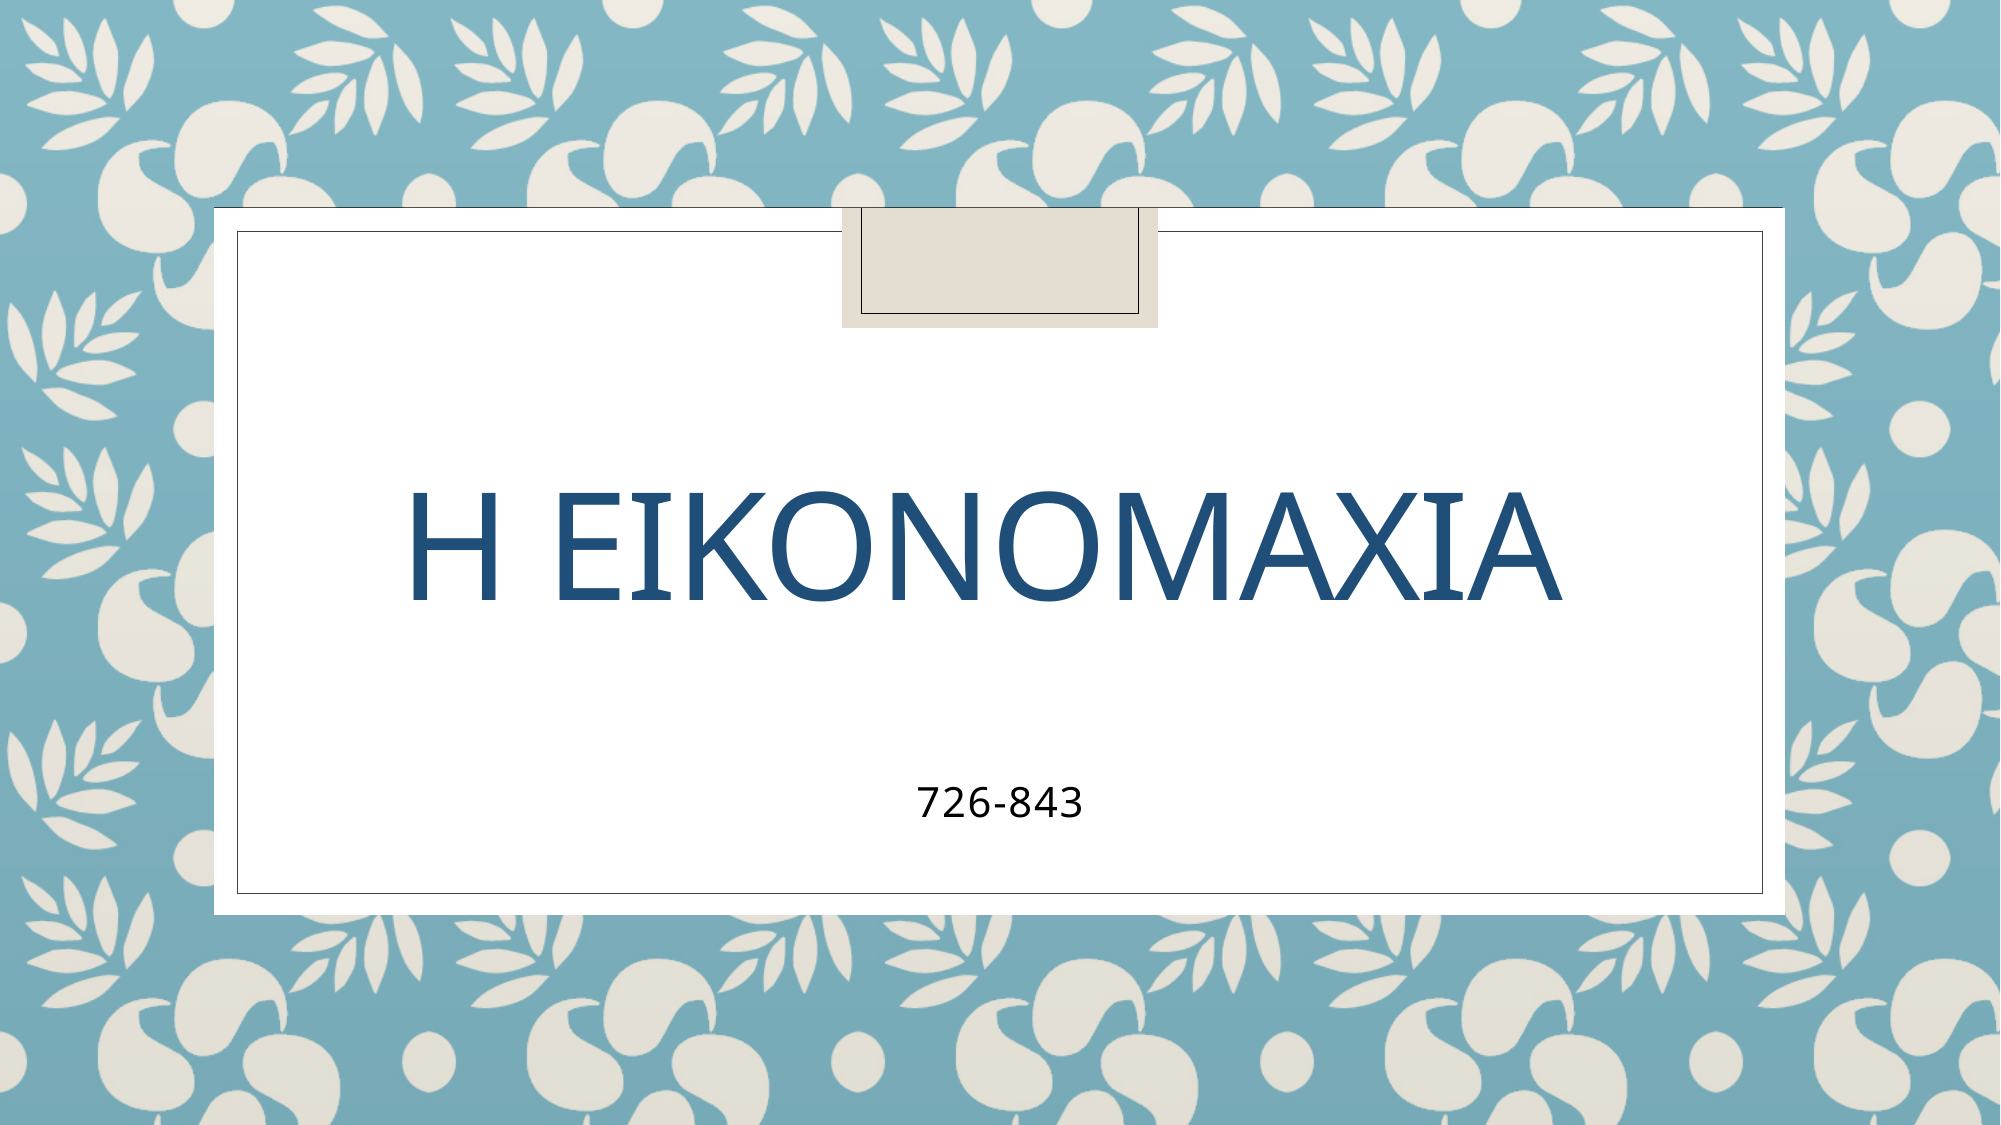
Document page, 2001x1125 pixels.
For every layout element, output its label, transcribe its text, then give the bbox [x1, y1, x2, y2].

subtitle 726-843 [256, 768, 1745, 844]
title H EIKONOMAXIA [256, 343, 1744, 768]
